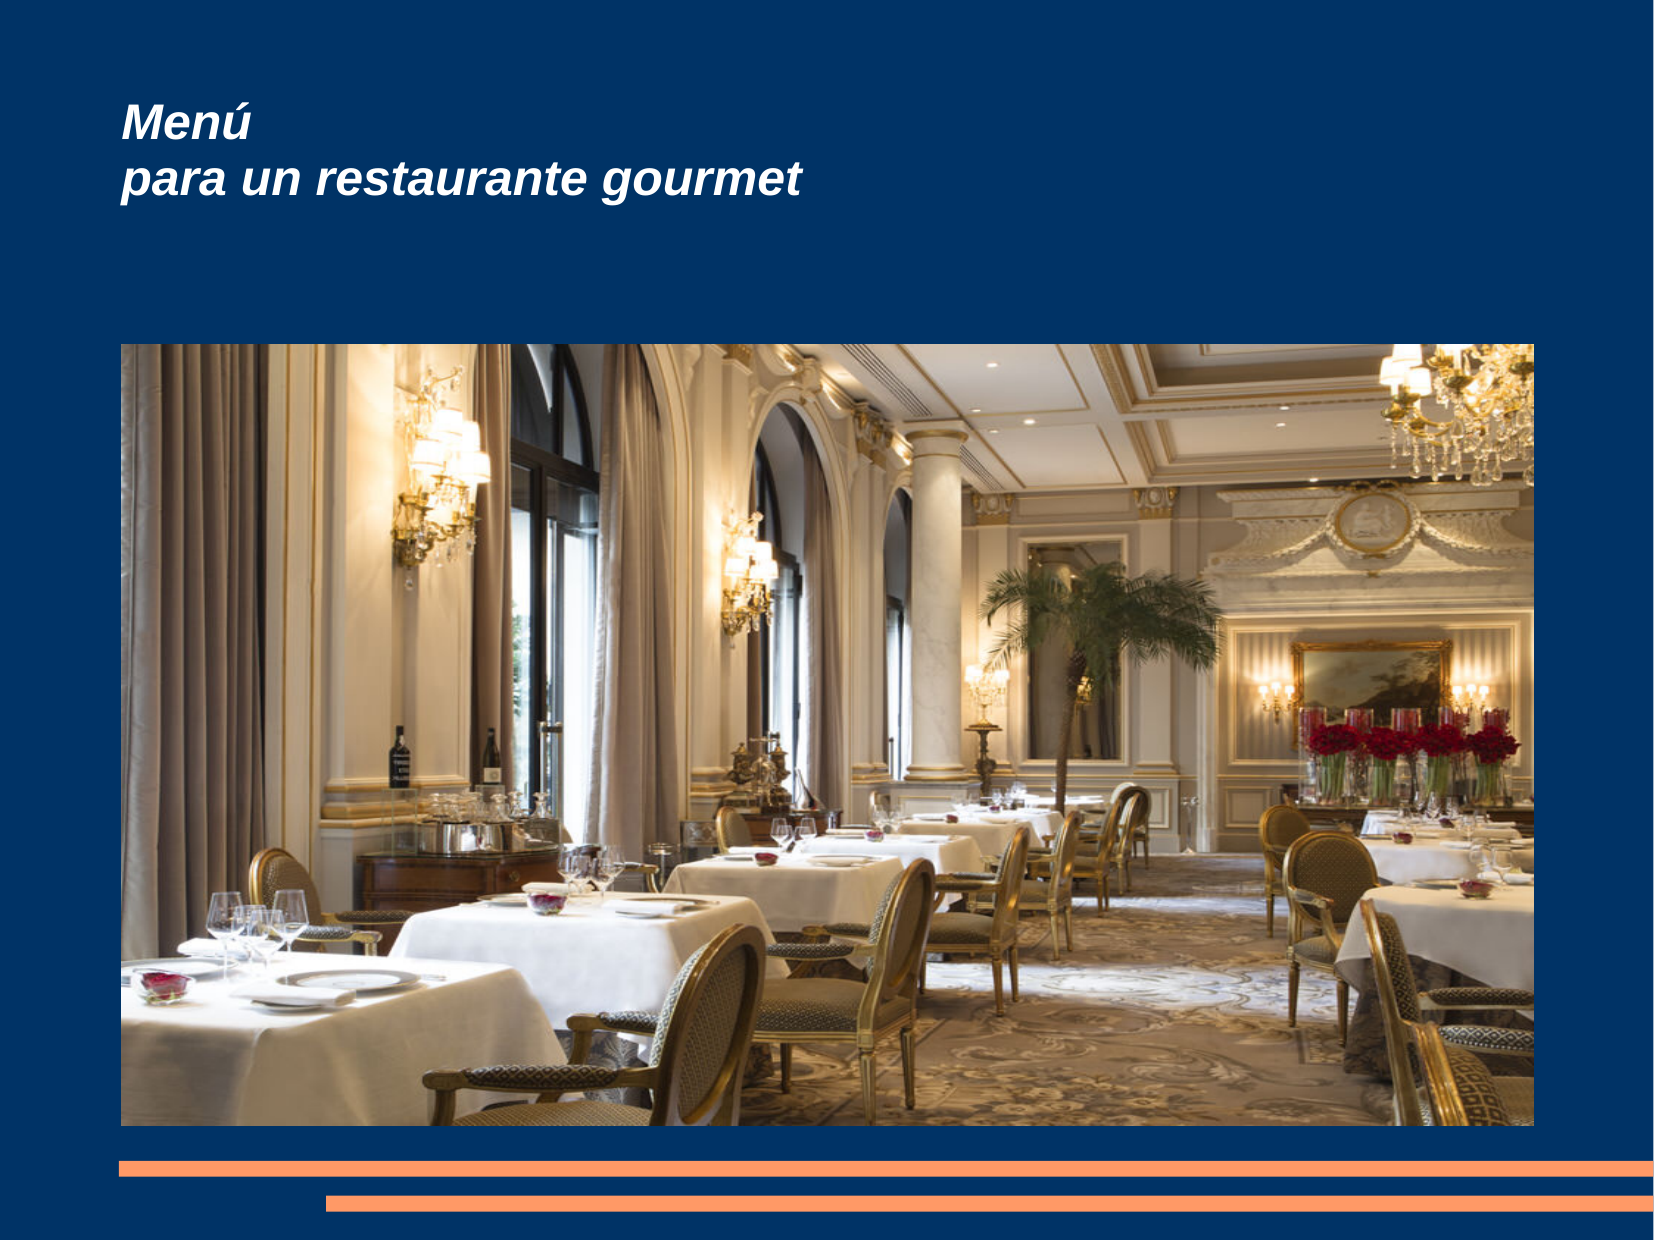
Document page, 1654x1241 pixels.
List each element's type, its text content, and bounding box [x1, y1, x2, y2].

picture [121, 344, 1534, 1127]
title Menú para un restaurante gourmet [121, 46, 1534, 254]
